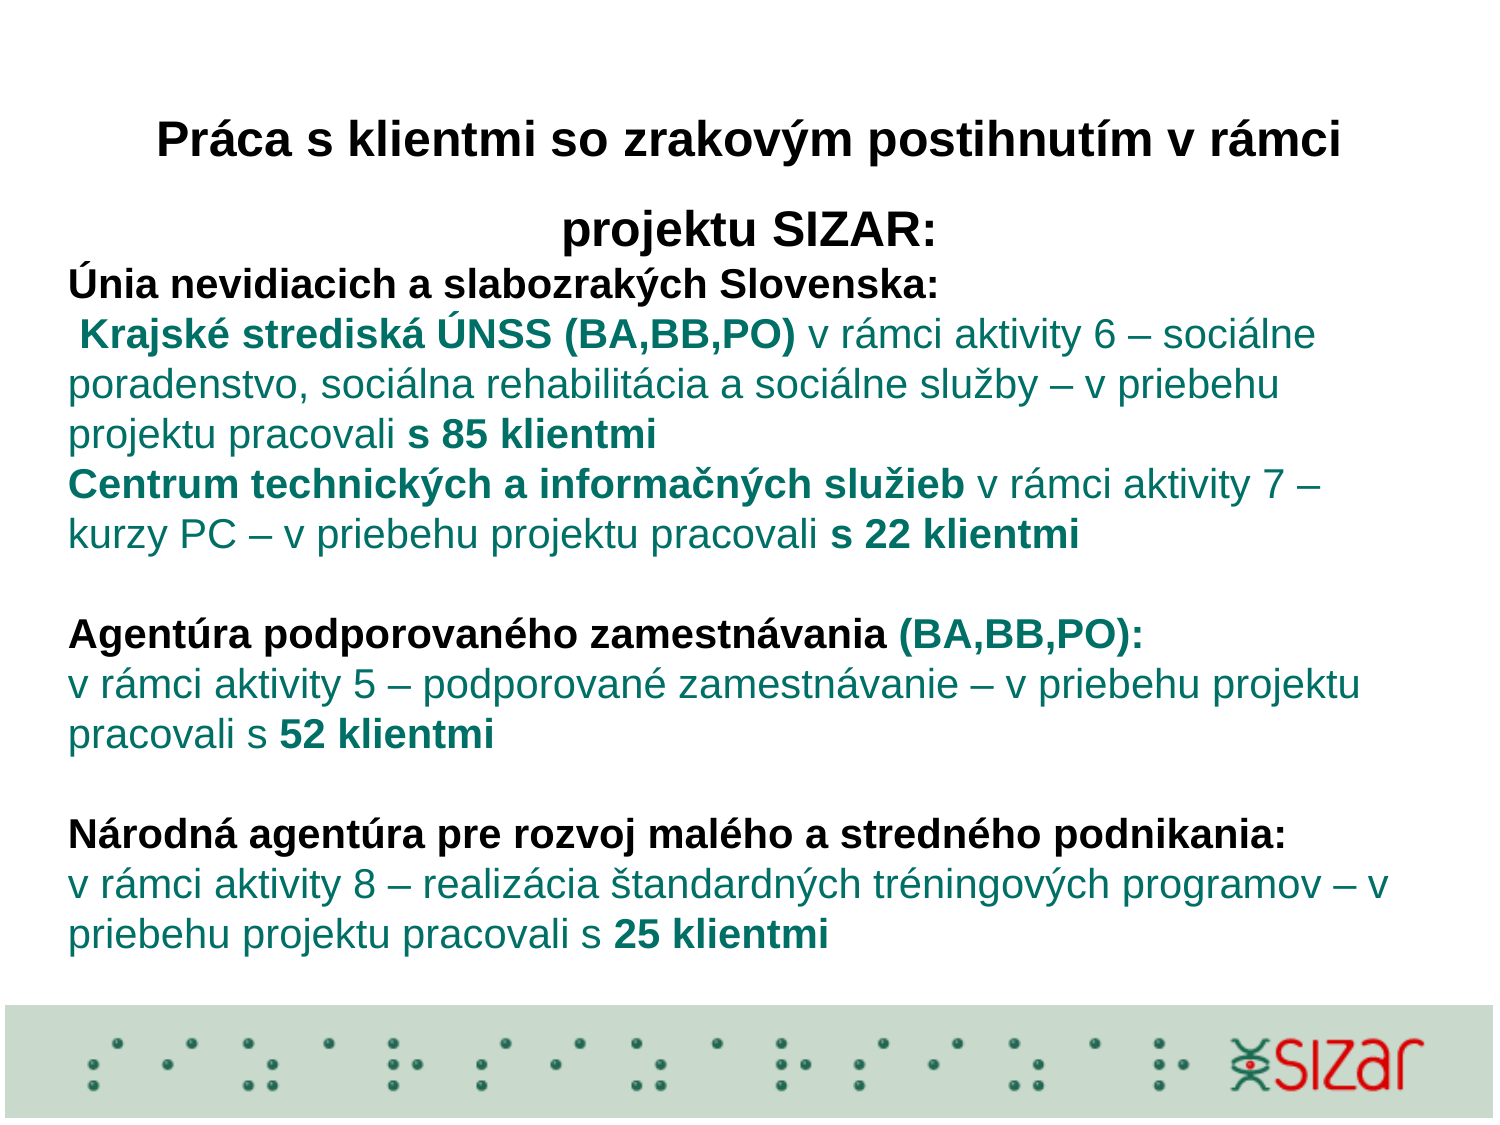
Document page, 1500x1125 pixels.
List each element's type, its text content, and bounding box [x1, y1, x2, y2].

text_box Práca s klientmi so zrakovým postihnutím v rámci projektu SIZAR: Únia nevidiacich a slabozrakých Slovenska: Krajské strediská ÚNSS (BA,BB,PO) v rámci aktivity 6 – sociálne poradenstvo, sociálna rehabilitácia a sociálne služby – v priebehu projektu pracovali s 85 klientmi Centrum technických a informačných služieb v rámci aktivity 7 – kurzy PC – v priebehu projektu pracovali s 22 klientmi Agentúra podporovaného zamestnávania (BA,BB,PO): v rámci aktivity 5 – podporované zamestnávanie – v priebehu projektu pracovali s 52 klientmi Národná agentúra pre rozvoj malého a stredného podnikania: v rámci aktivity 8 – realizácia štandardných tréningových programov – v priebehu projektu pracovali s 25 klientmi [53, 19, 1447, 965]
picture [5, 1005, 1493, 1118]
